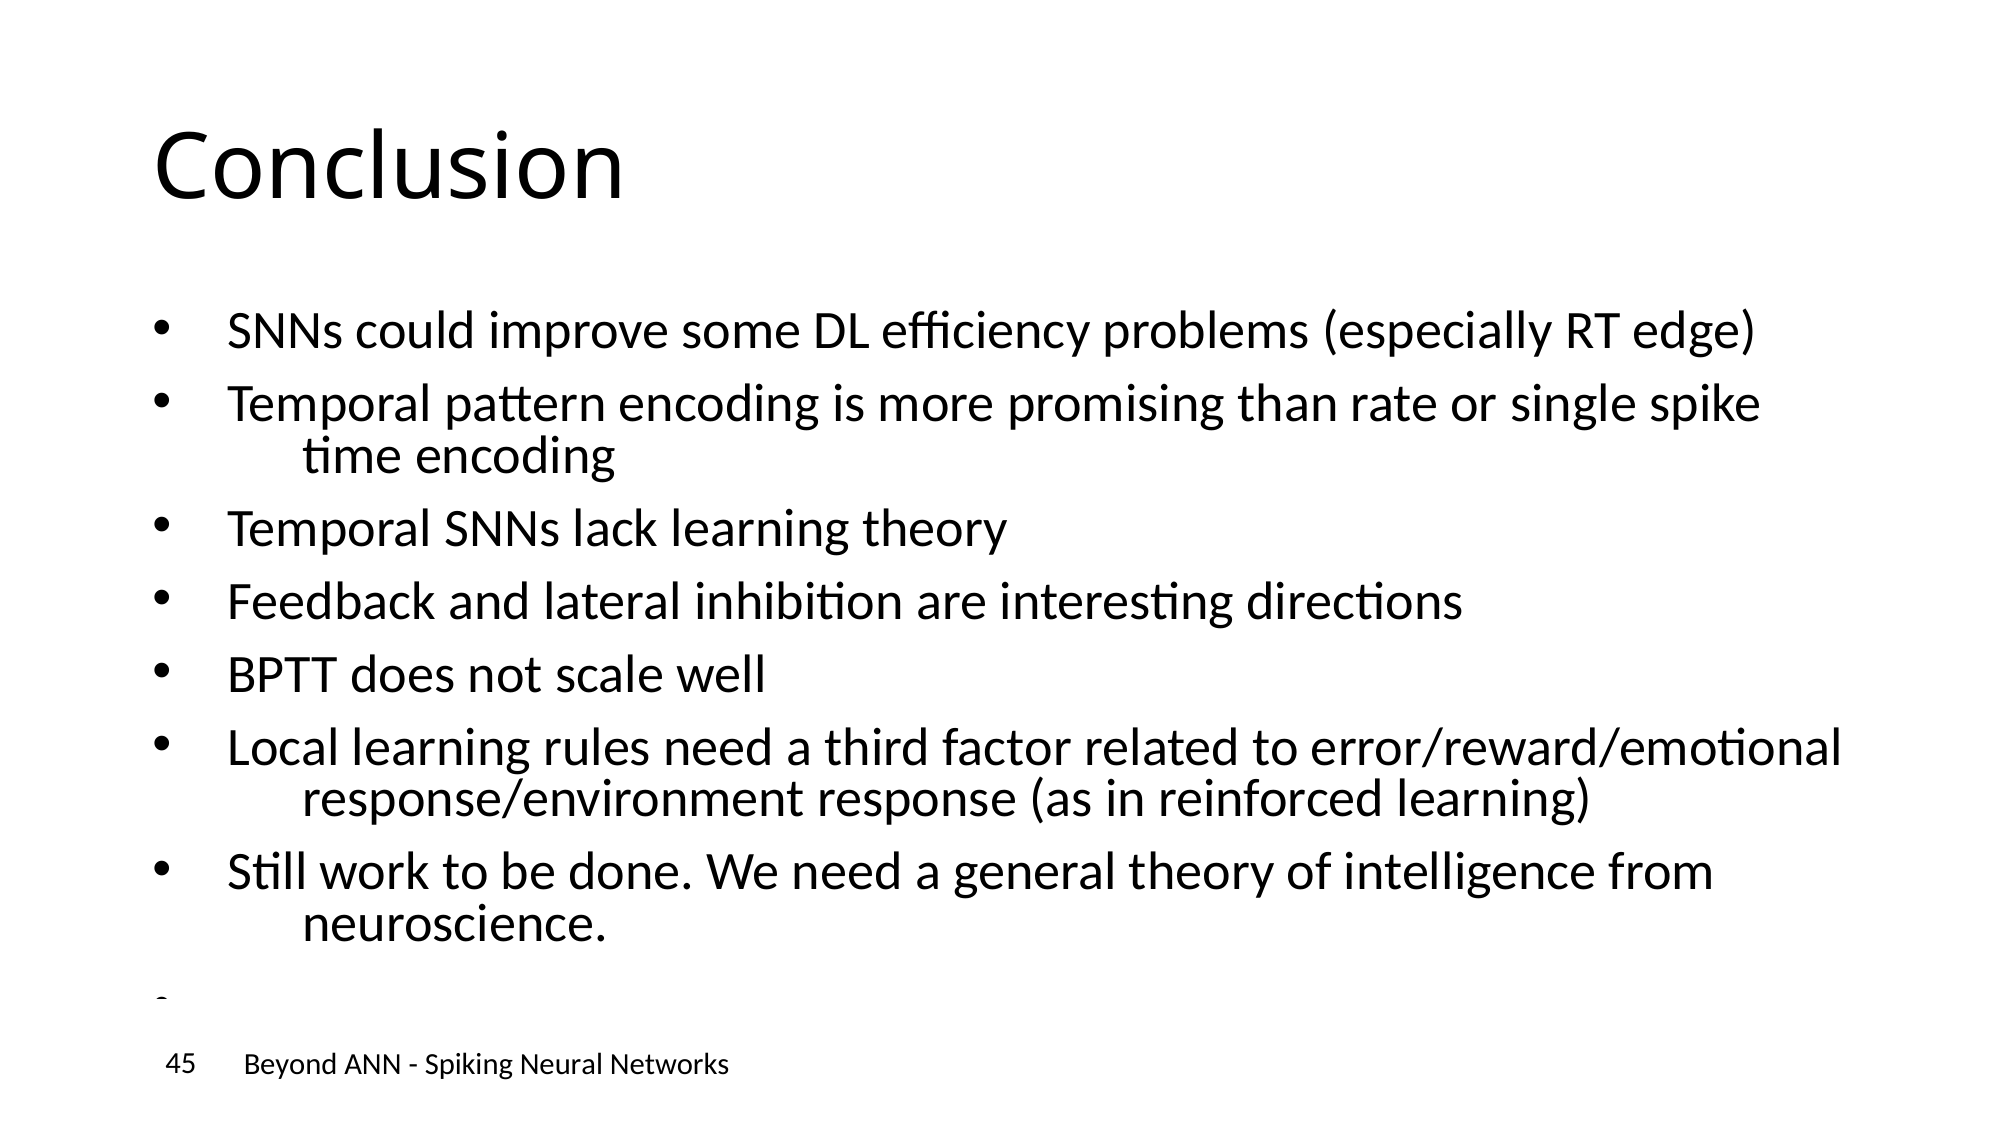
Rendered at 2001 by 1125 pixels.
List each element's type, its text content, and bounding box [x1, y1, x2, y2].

text_box Beyond ANN - Spiking Neural Networks [244, 999, 1785, 1125]
title Conclusion [137, 59, 1863, 278]
list SNNs could improve some DL efficiency problems (especially RT edge) Temporal pattern encoding is more promising than rate or single spike time encoding Temporal SNNs lack learning theory Feedback and lateral inhibition are interesting directions BPTT does not scale well Local learning rules need a third factor related to error/reward/emotional response/environment response (as in reinforced learning) Still work to be done. We need a general theory of intelligence from neuroscience. [137, 299, 1863, 1014]
text_box [0, 999, 244, 1125]
